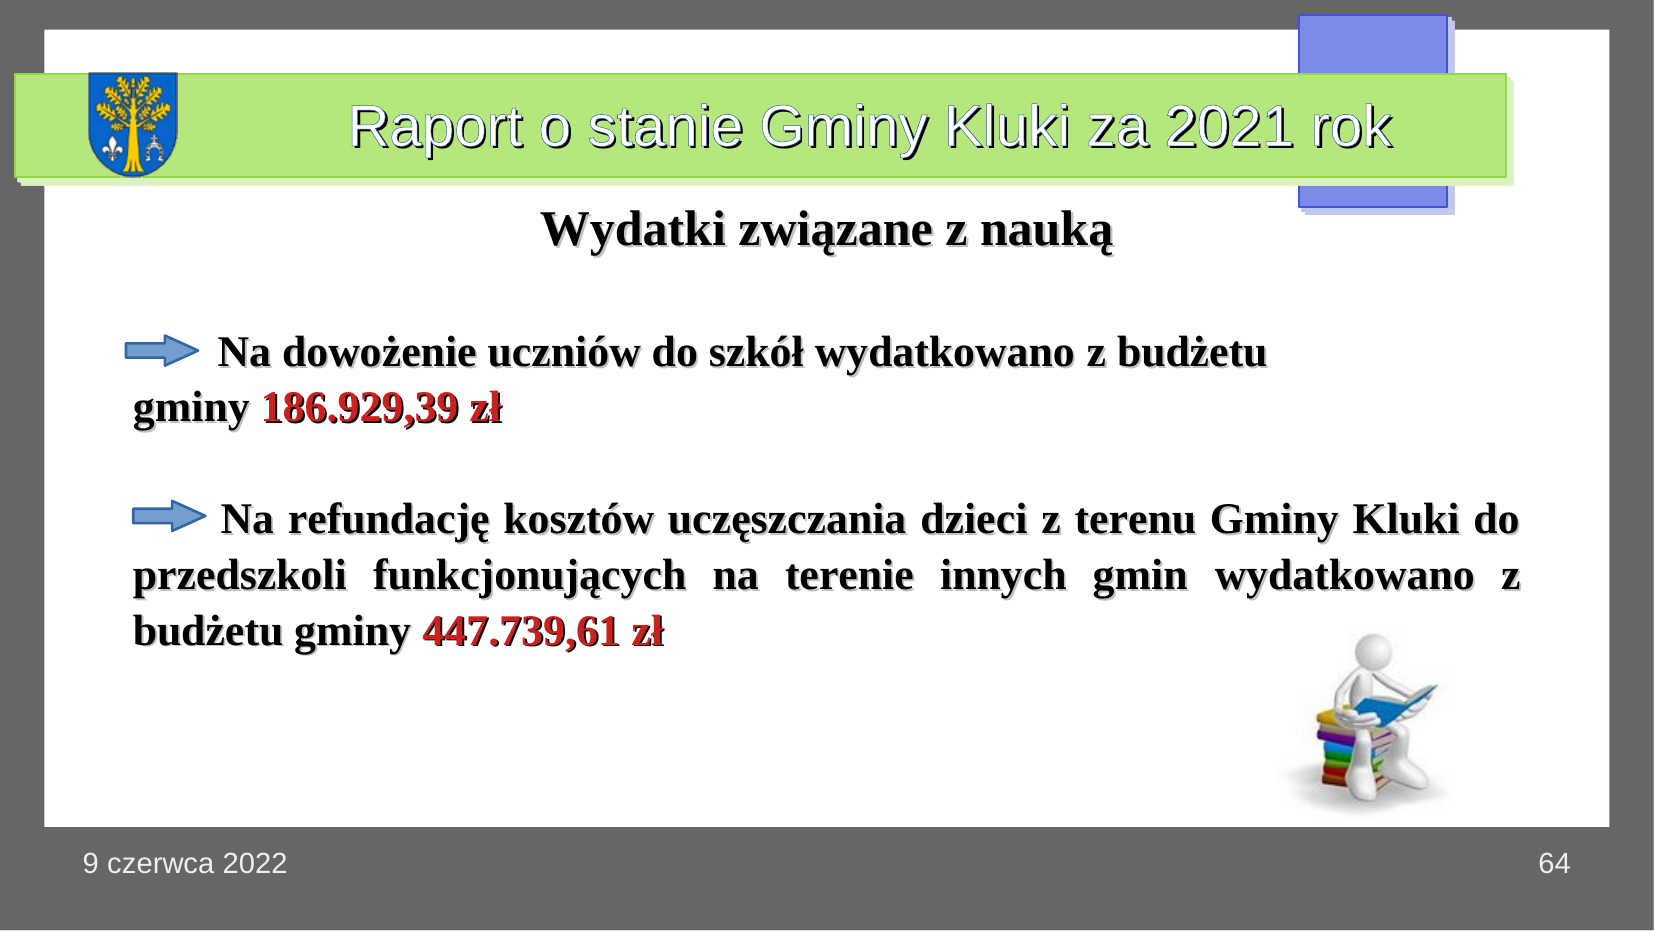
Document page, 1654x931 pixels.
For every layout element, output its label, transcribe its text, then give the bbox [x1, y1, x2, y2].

picture [1275, 620, 1477, 822]
title Raport o stanie Gminy Kluki za 2021 rok [242, 73, 1654, 178]
picture [88, 72, 178, 178]
picture [131, 500, 207, 532]
text_box Wydatki związane z nauką Na dowożenie uczniów do szkół wydatkowano z budżetu gminy 186.929,39 zł Na refundację kosztów uczęszczania dzieci z terenu Gminy Kluki do przedszkoli funkcjonujących na terenie innych gmin wydatkowano z budżetu gminy 447.739,61 zł [118, 206, 1536, 739]
picture [124, 334, 200, 367]
